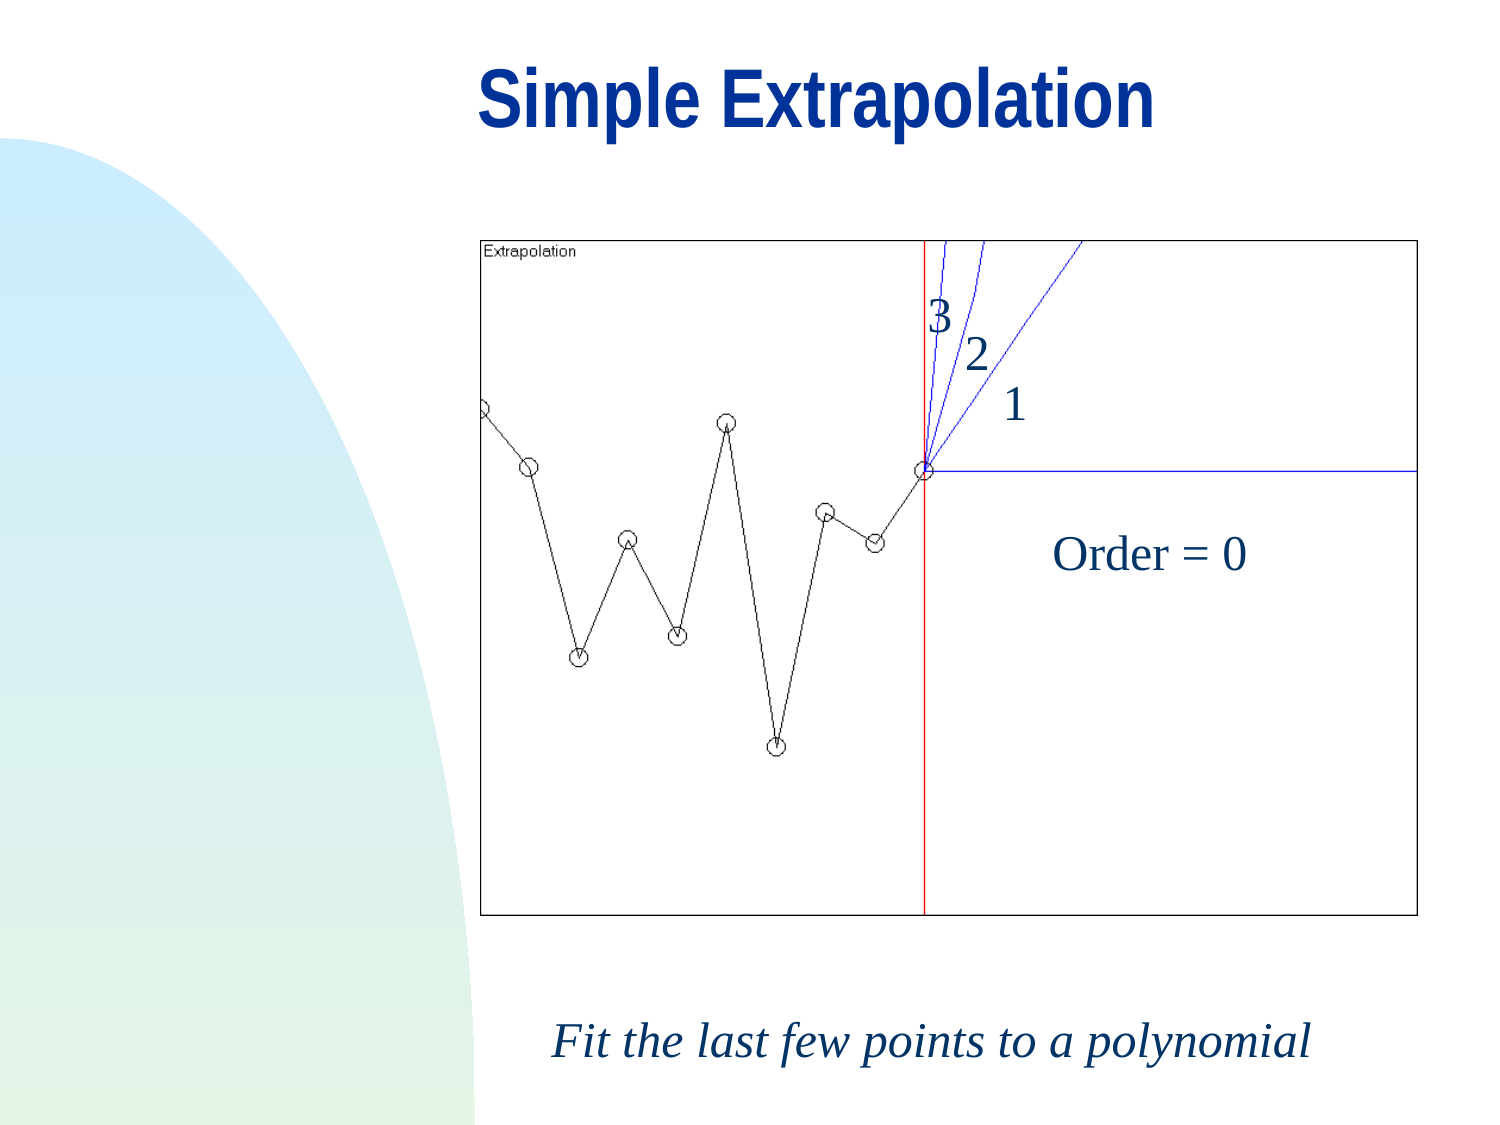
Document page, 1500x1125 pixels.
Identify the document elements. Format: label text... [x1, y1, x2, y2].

text_box Order = 0 [1037, 512, 1263, 588]
text_box Fit the last few points to a polynomial [536, 999, 1328, 1076]
text_box 3 [912, 274, 963, 351]
title Simple Extrapolation [462, 12, 1463, 201]
text_box 1 [987, 362, 1043, 438]
text_box 2 [950, 312, 1001, 388]
picture [480, 240, 1418, 916]
